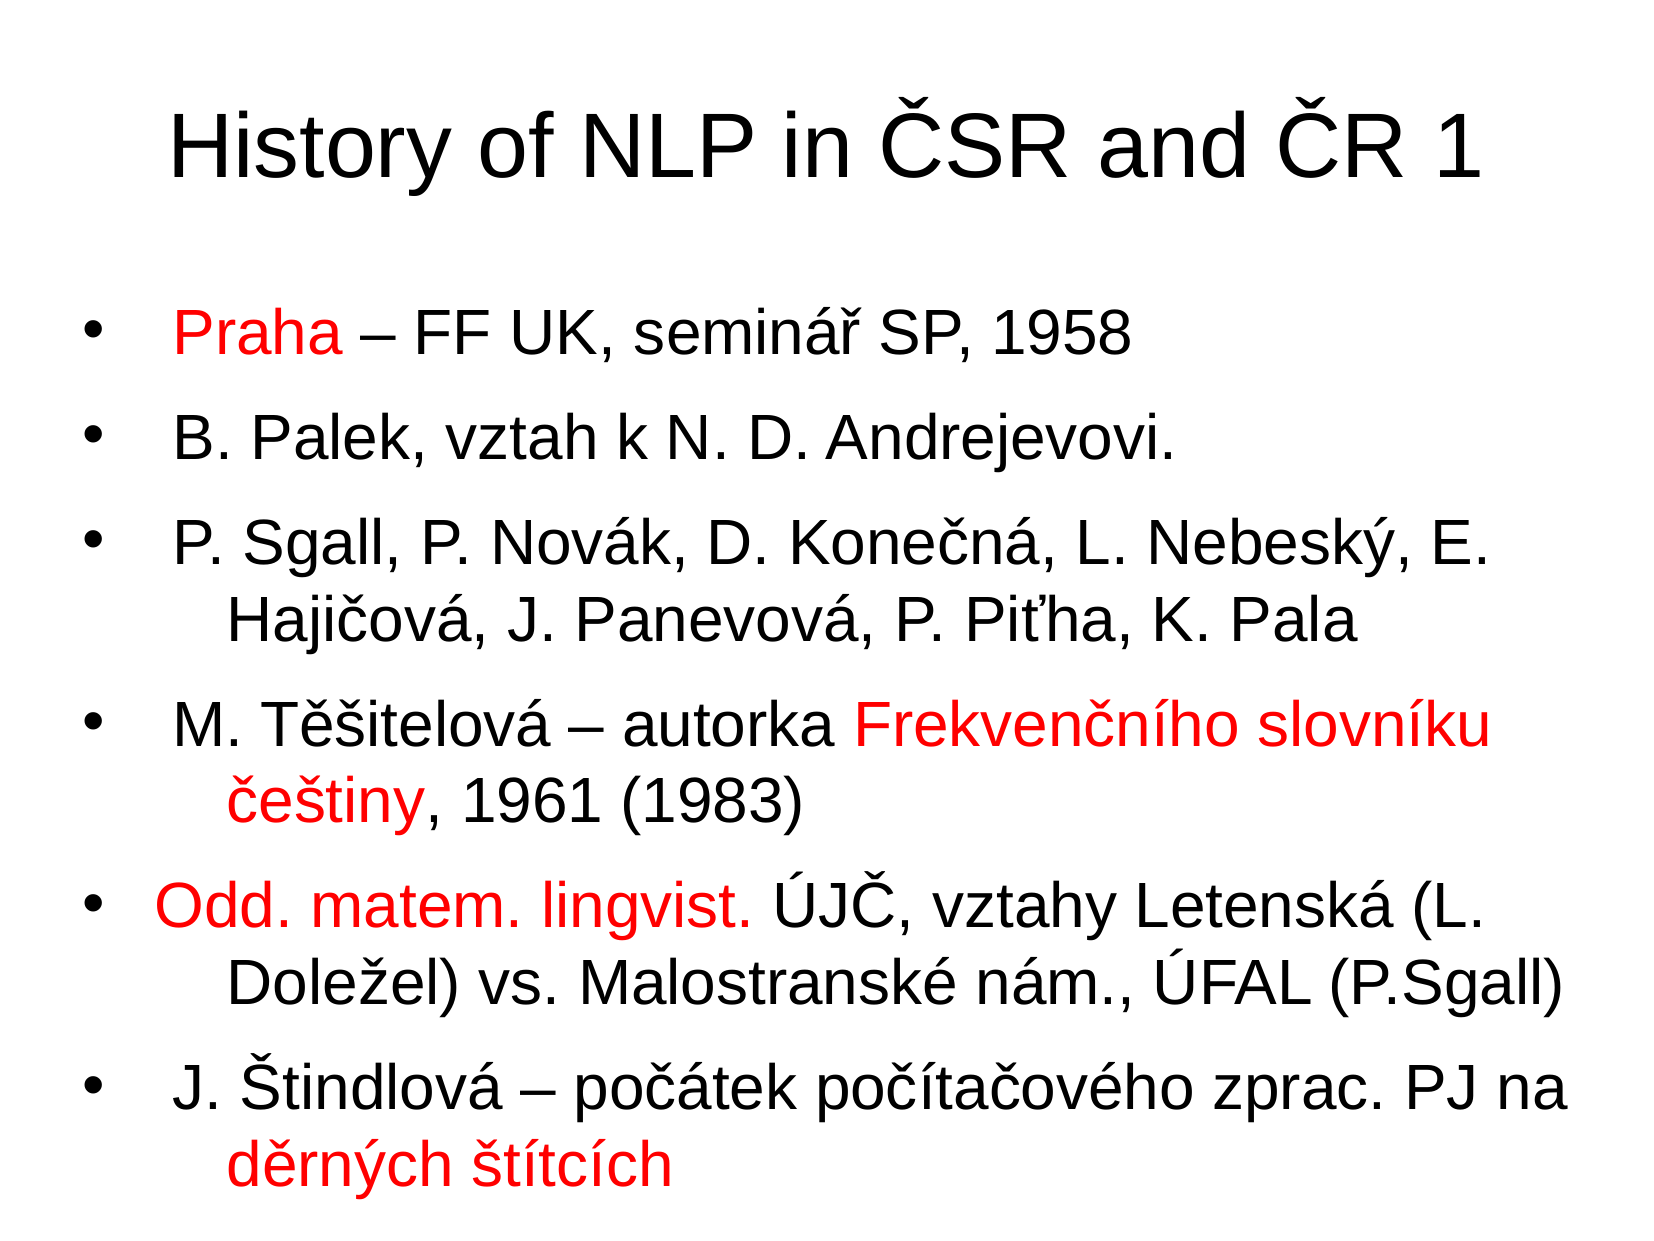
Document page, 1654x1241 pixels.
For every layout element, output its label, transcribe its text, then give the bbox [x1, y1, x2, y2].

title History of NLP in ČSR and ČR 1 [82, 56, 1571, 225]
list Praha – FF UK, seminář SP, 1958 B. Palek, vztah k N. D. Andrejevovi. P. Sgall, P. Novák, D. Konečná, L. Nebeský, E. Hajičová, J. Panevová, P. Piťha, K. Pala M. Těšitelová – autorka Frekvenčního slovníku češtiny, 1961 (1983) Odd. matem. lingvist. ÚJČ, vztahy Letenská (L. Doležel) vs. Malostranské nám., ÚFAL (P.Sgall) J. Štindlová – počátek počítačového zprac. PJ na děrných štítcích [82, 290, 1571, 1216]
